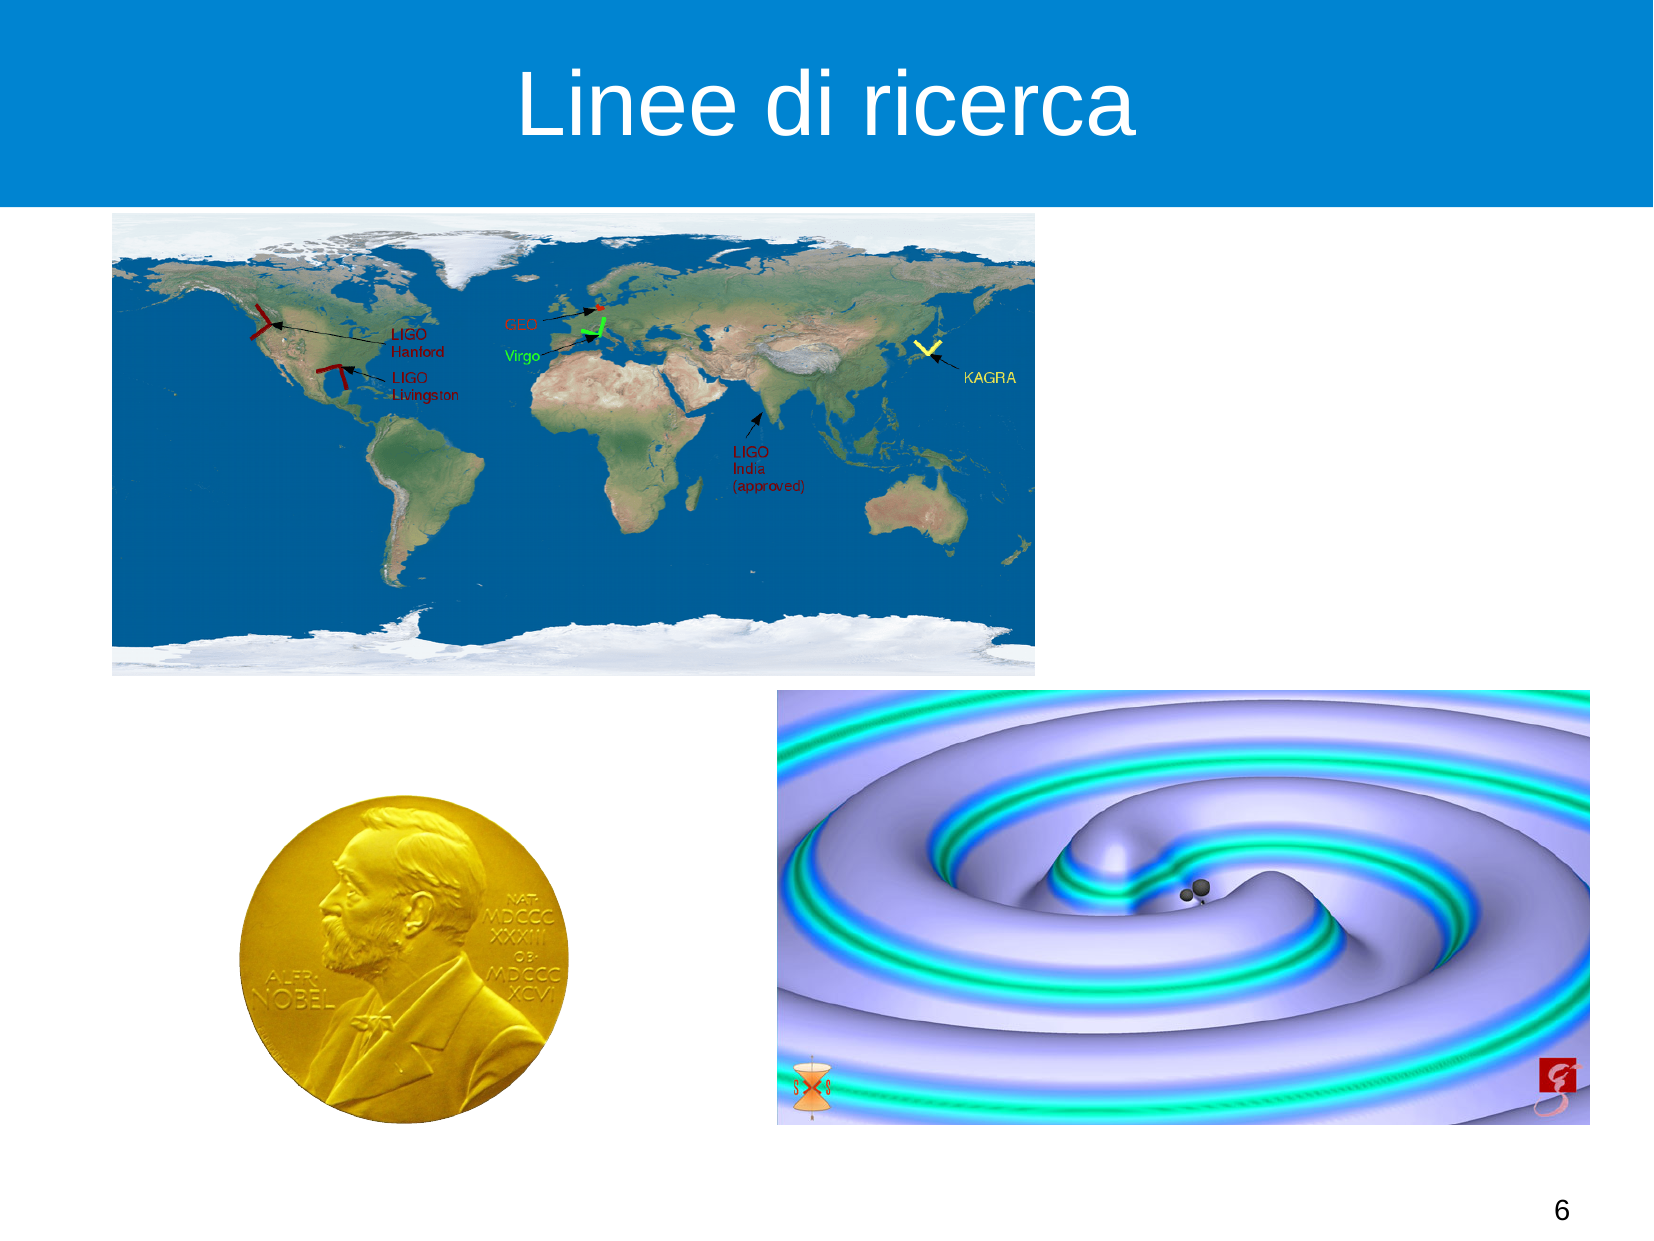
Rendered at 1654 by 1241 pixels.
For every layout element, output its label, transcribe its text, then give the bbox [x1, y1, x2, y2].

picture [112, 213, 1035, 676]
title Linee di ricerca [0, 0, 1653, 208]
picture [239, 795, 569, 1124]
picture [777, 690, 1590, 1125]
